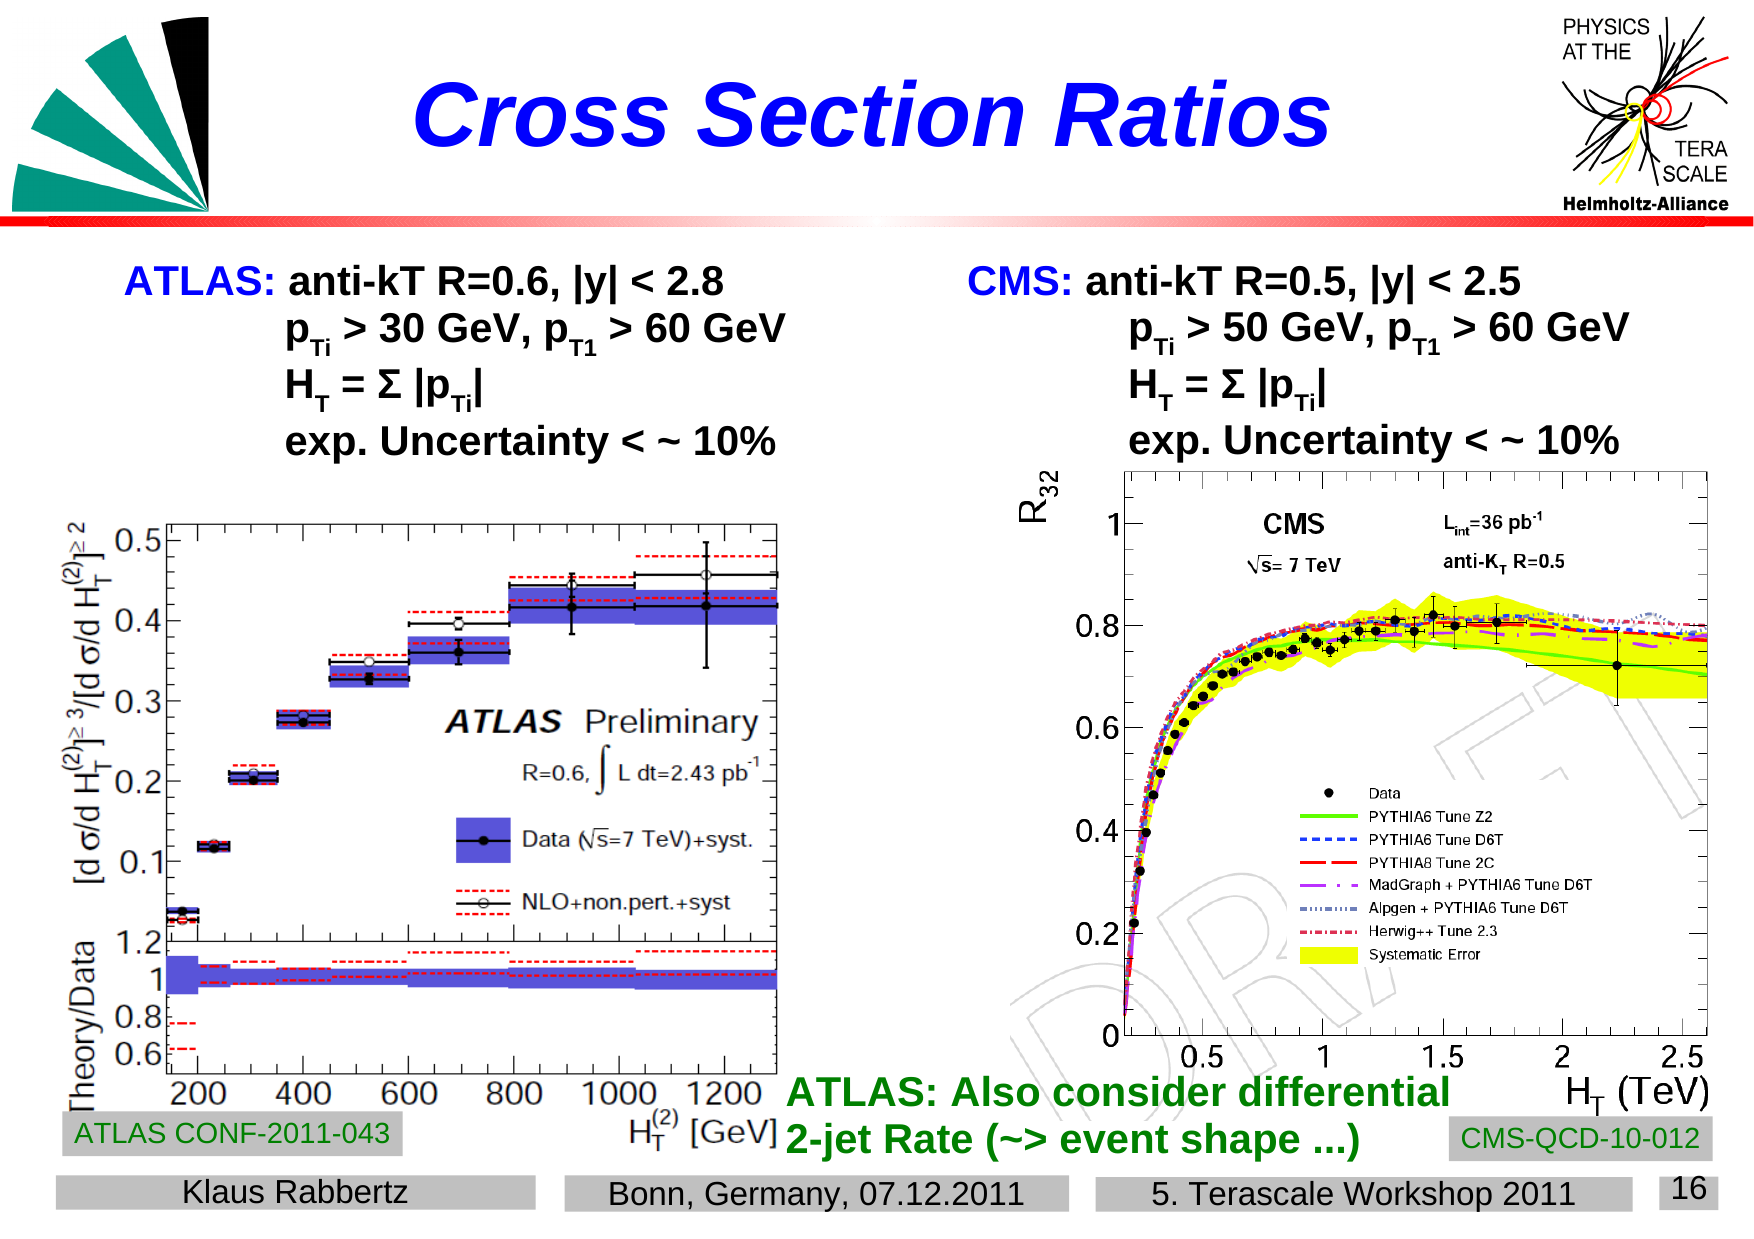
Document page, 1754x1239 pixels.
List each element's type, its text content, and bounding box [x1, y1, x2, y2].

text_box ATLAS: Also consider differential 2-jet Rate (~> event shape ...) [773, 1062, 1464, 1170]
picture [1546, 9, 1744, 223]
picture [52, 511, 791, 1157]
picture [12, 17, 209, 214]
text_box ATLAS: anti-kT R=0.6, |y| < 2.8 pTi > 30 GeV, pT1 > 60 GeV HT = Σ |pTi| exp. Uncertainty < ~ 10% [111, 252, 798, 474]
text_box CMS-QCD-10-012 [1464, 1116, 1713, 1162]
text_box CMS: anti-kT R=0.5, |y| < 2.5 pTi > 50 GeV, pT1 > 60 GeV HT = Σ |pTi| exp. Uncertainty < ~ 10% [955, 251, 1641, 474]
picture [1010, 462, 1717, 1121]
title Cross Section Ratios [220, 16, 1525, 213]
text_box ATLAS CONF-2011-043 [62, 1111, 403, 1157]
